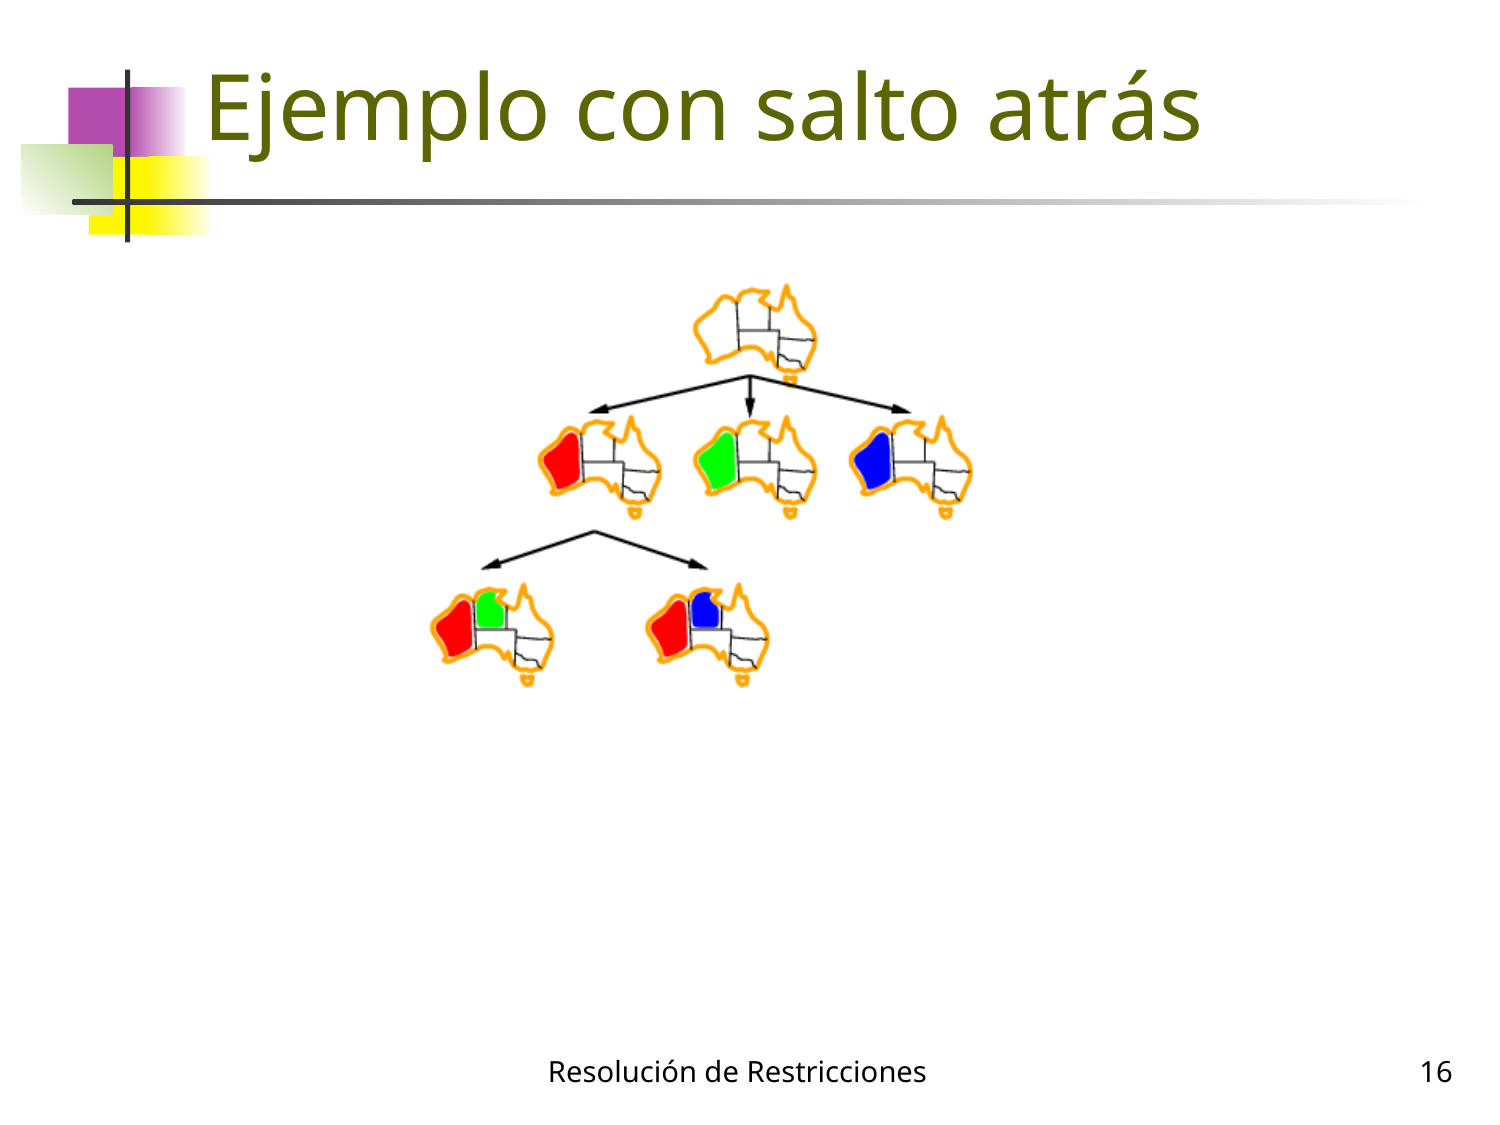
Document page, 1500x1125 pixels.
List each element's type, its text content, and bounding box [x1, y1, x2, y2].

picture [269, 265, 1231, 860]
title Ejemplo con salto atrás [188, 35, 1468, 175]
